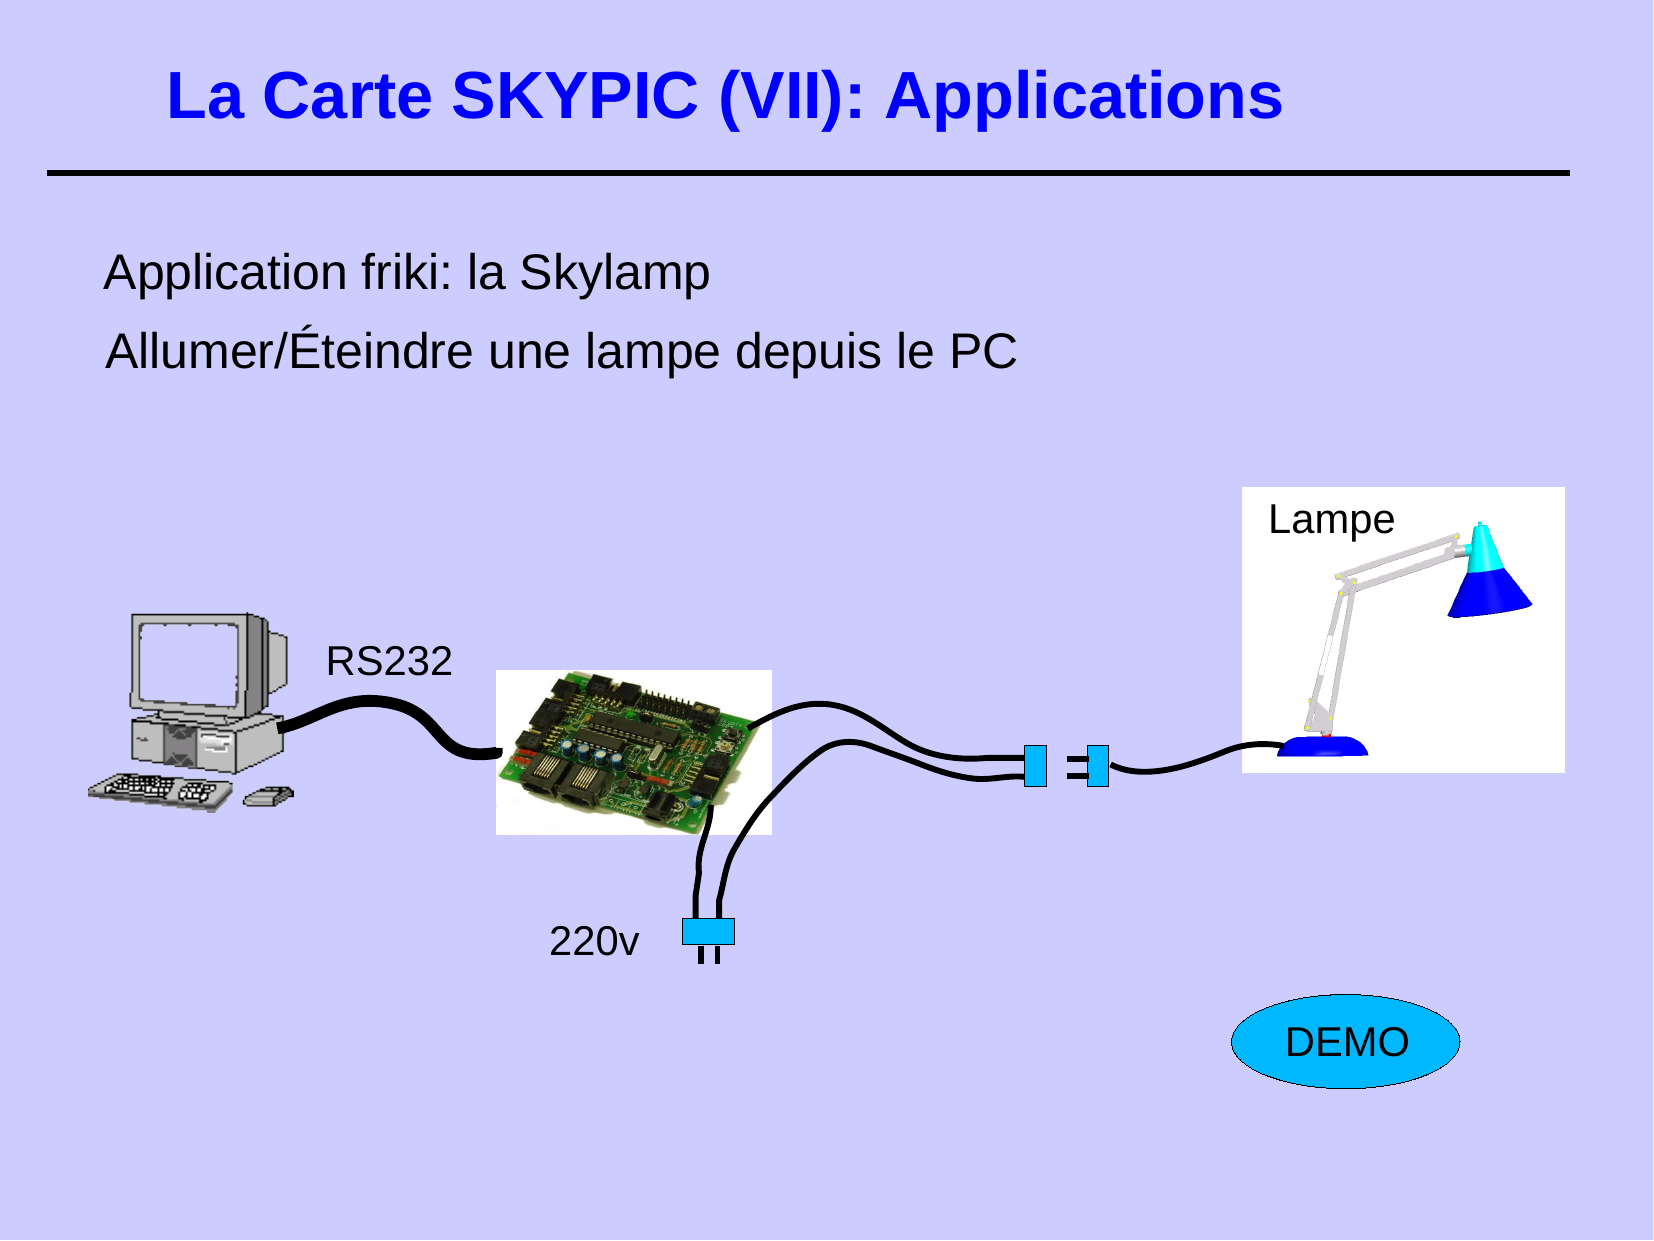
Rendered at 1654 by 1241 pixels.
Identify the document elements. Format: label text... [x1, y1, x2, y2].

title La Carte SKYPIC (VII): Applications [88, 0, 1364, 184]
text_box DEMO [1284, 1018, 1450, 1075]
picture [1242, 487, 1565, 773]
text_box Lampe [1268, 496, 1410, 594]
text_box [1087, 745, 1109, 787]
text_box 220v [549, 917, 669, 974]
picture [496, 670, 772, 835]
text_box [682, 918, 735, 945]
text_box [1231, 994, 1445, 1089]
picture [88, 612, 294, 813]
text_box RS232 [325, 637, 479, 686]
text_box Application friki: la Skylamp Allumer/Éteindre une lampe depuis le PC [91, 244, 1434, 385]
text_box [1024, 745, 1047, 787]
picture [747, 802, 772, 835]
text_box [1450, 1022, 1461, 1061]
